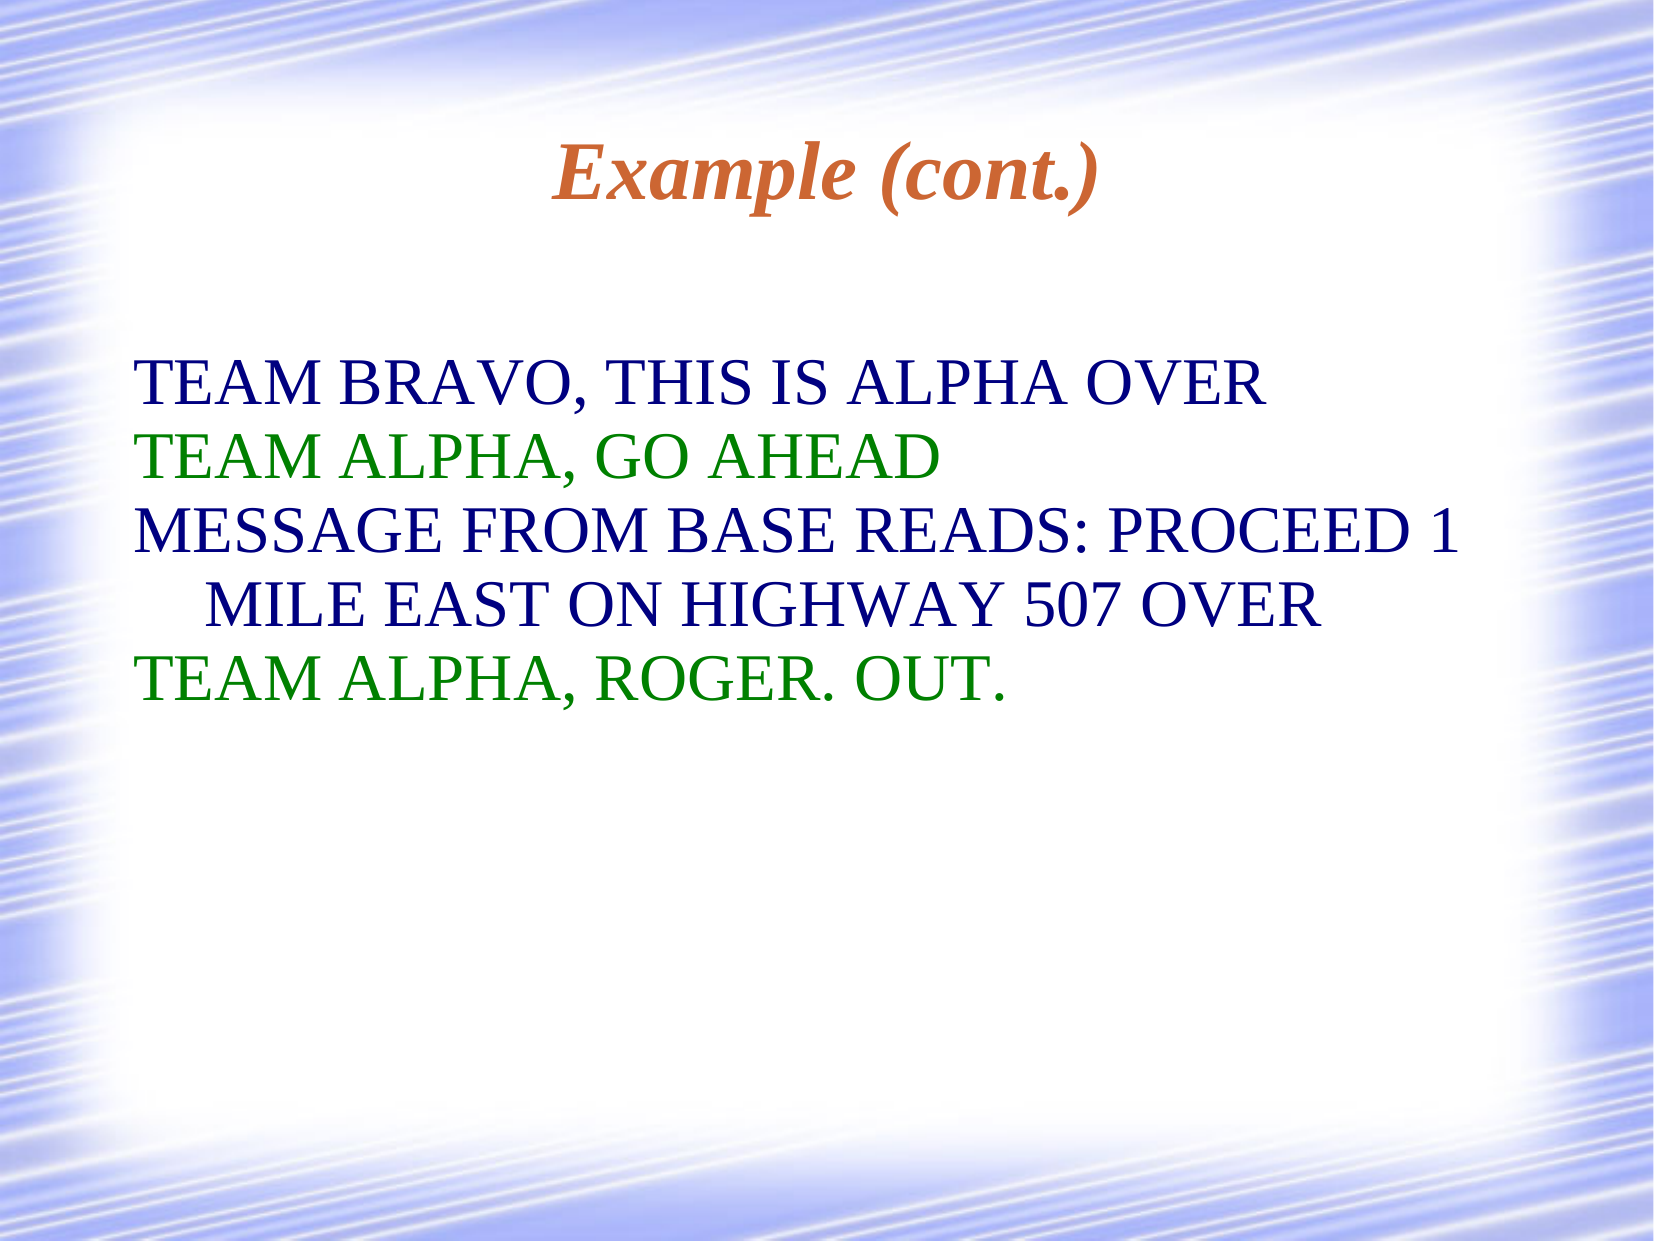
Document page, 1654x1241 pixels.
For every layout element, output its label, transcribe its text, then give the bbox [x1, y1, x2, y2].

title Example (cont.) [121, 67, 1534, 275]
picture [0, 0, 1654, 1241]
list TEAM BRAVO, THIS IS ALPHA OVER TEAM ALPHA, GO AHEAD MESSAGE FROM BASE READS: PROCEED 1 MILE EAST ON HIGHWAY 507 OVER TEAM ALPHA, ROGER. OUT. [121, 344, 1534, 1127]
